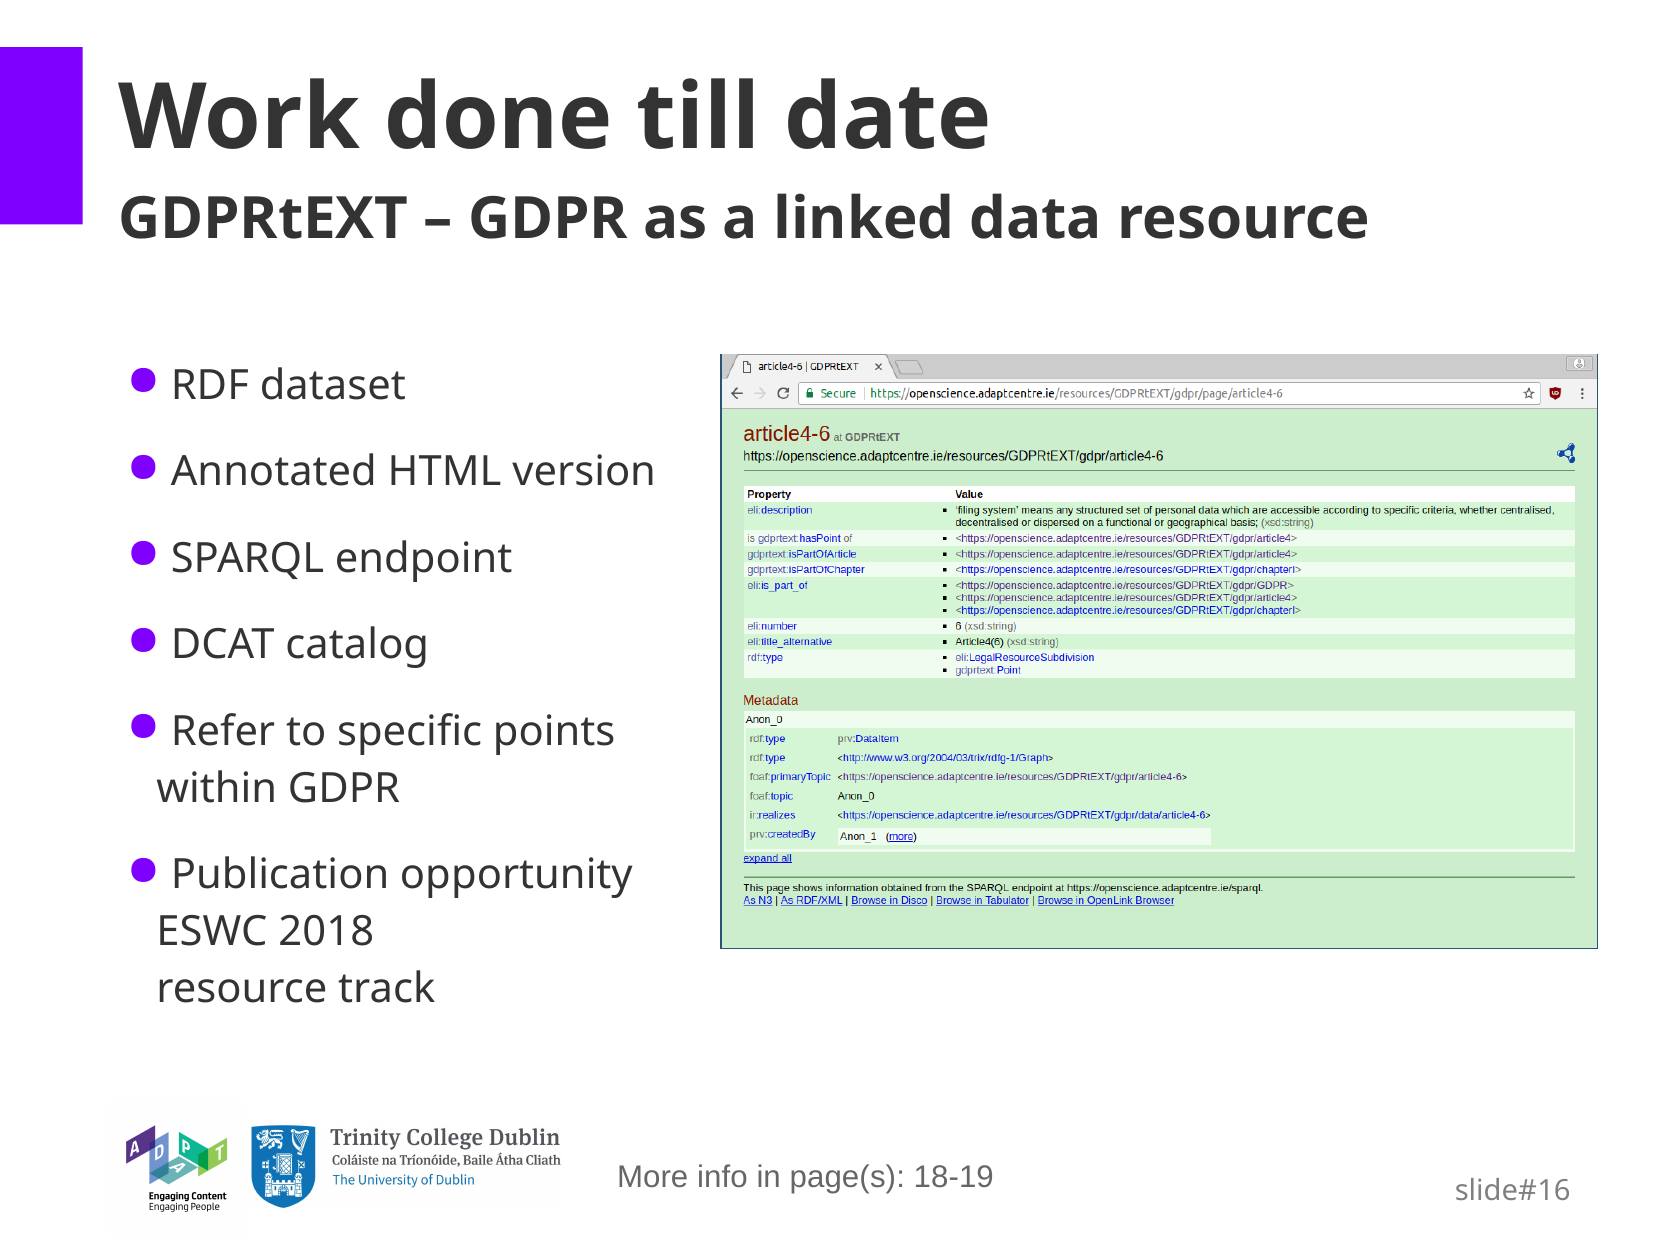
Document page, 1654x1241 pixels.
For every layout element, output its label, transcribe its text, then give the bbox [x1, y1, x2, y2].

picture [248, 1122, 564, 1211]
picture [720, 354, 1598, 949]
picture [106, 1098, 247, 1239]
title Work done till date GDPRtEXT – GDPR as a linked data resource [118, 49, 1571, 257]
text_box More info in page(s): 18-19 [602, 1151, 1418, 1202]
list RDF dataset Annotated HTML version SPARQL endpoint DCAT catalog Refer to specific points within GDPR Publication opportunity ESWC 2018 resource track [118, 354, 810, 1074]
